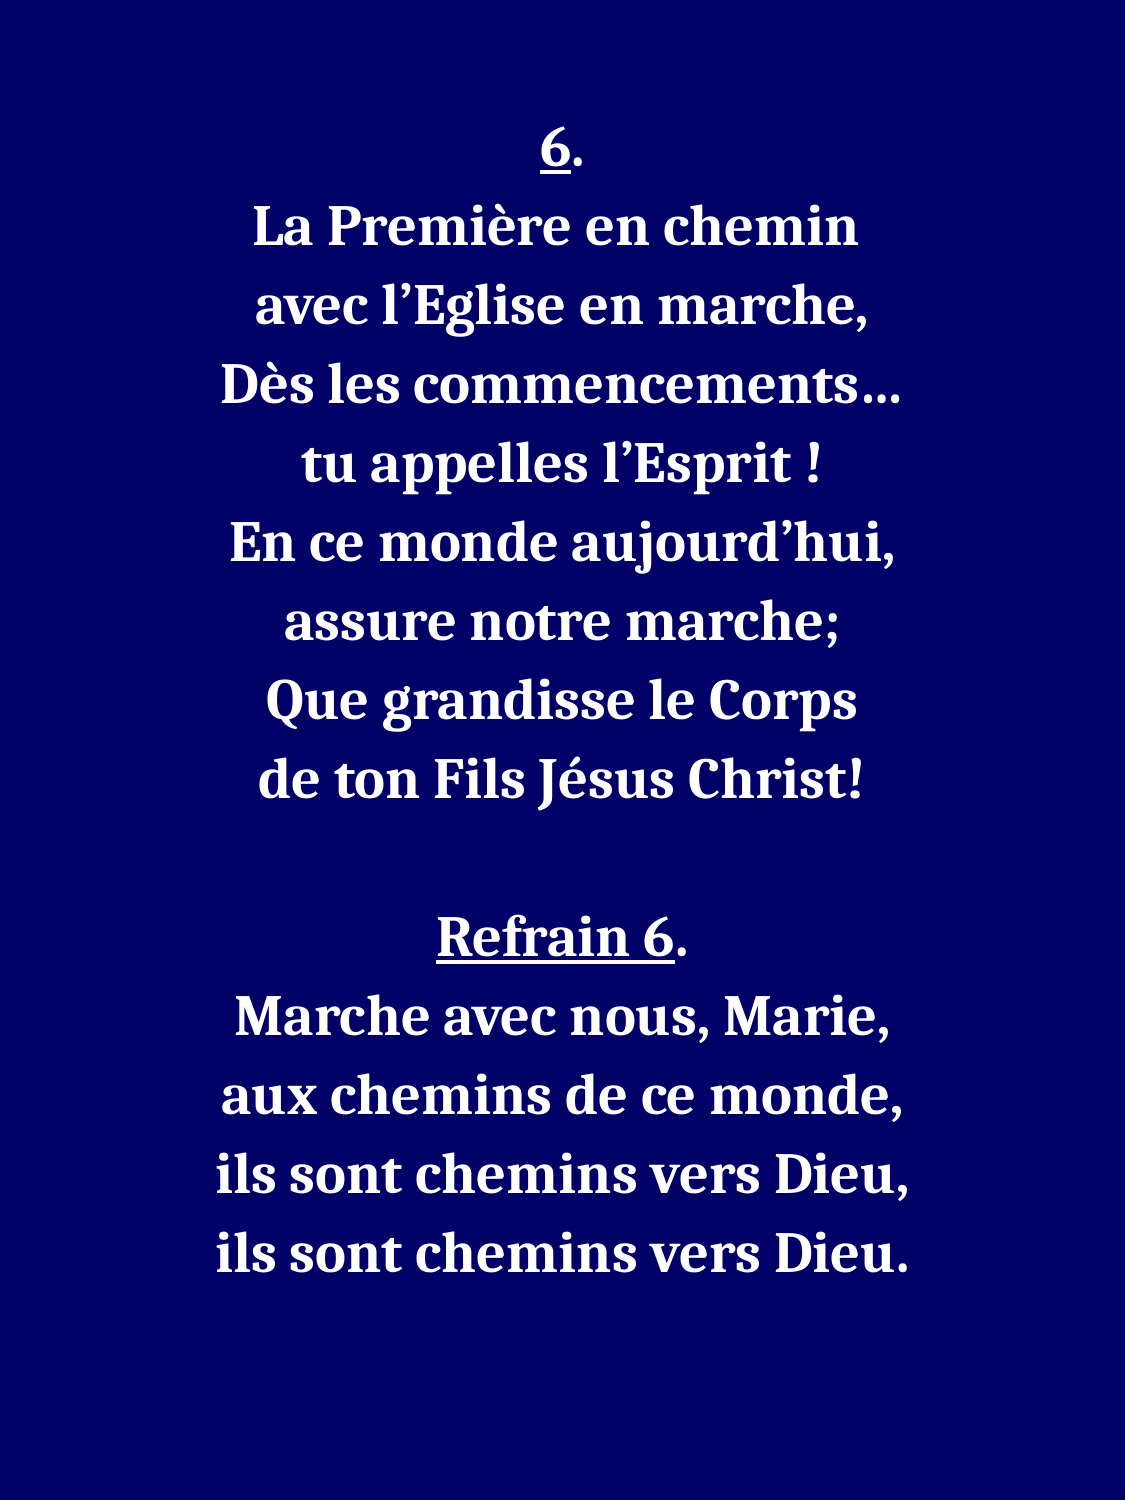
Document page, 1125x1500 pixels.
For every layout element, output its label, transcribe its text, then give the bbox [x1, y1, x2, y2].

text_box 6. La Première en chemin avec l’Eglise en marche, Dès les commencements… tu appelles l’Esprit ! En ce monde aujourd’hui, assure notre marche; Que grandisse le Corps de ton Fils Jésus Christ! Refrain 6. Marche avec nous, Marie, aux chemins de ce monde, ils sont chemins vers Dieu, ils sont chemins vers Dieu. [0, 100, 1125, 1500]
